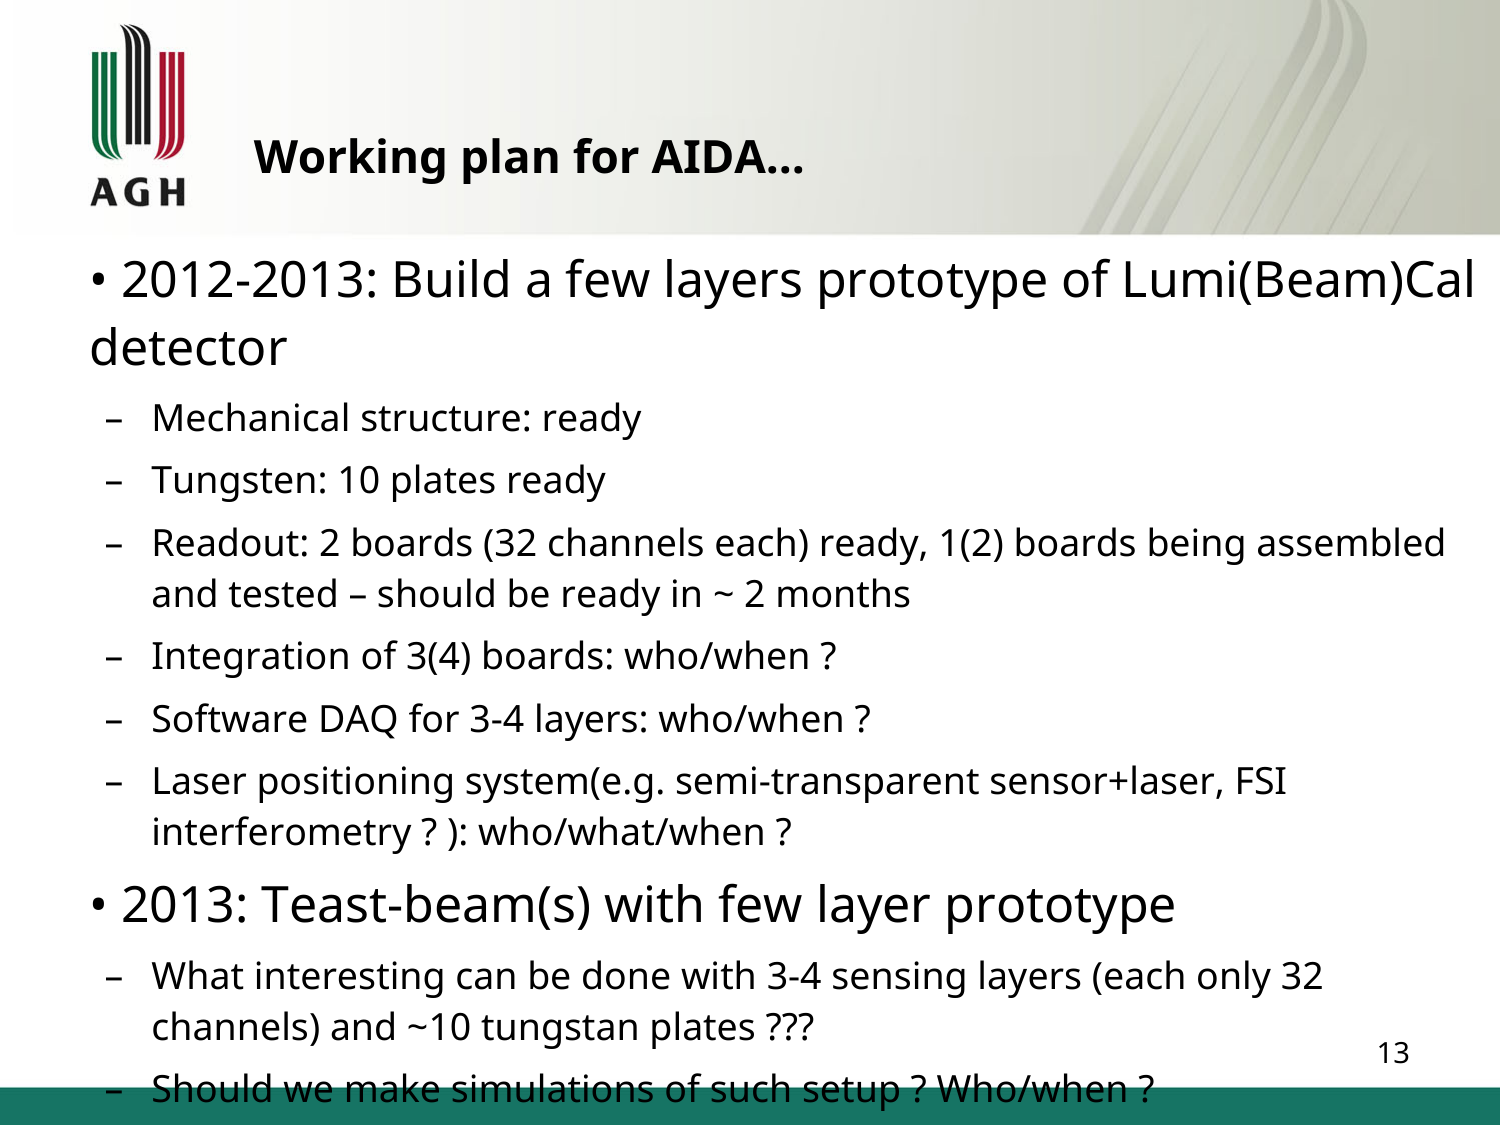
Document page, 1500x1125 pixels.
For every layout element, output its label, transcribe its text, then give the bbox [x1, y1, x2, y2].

picture [1037, 1088, 1042, 1097]
picture [669, 1088, 681, 1100]
picture [551, 1092, 561, 1100]
picture [383, 1092, 393, 1100]
picture [733, 1088, 744, 1100]
picture [999, 1088, 1011, 1100]
picture [595, 1088, 607, 1100]
picture [884, 1088, 896, 1100]
list 2012-2013: Build a few layers prototype of Lumi(Beam)Cal detector Mechanical structure: ready Tungsten: 10 plates ready Readout: 2 boards (32 channels each) ready, 1(2) boards being assembled and tested – should be ready in ~ 2 months Integration of 3(4) boards: who/when ? Software DAQ for 3-4 layers: who/when ? Laser positioning system(e.g. semi-transparent sensor+laser, FSI interferometry ? ): who/what/when ? 2013: Teast-beam(s) with few layer prototype What interesting can be done with 3-4 sensing layers (each only 32 channels) and ~10 tungstan plates ??? Should we make simulations of such setup ? Who/when ? Implementation of laser positioning system [29, 243, 1500, 1088]
picture [255, 1088, 267, 1100]
picture [1050, 1088, 1055, 1099]
picture [289, 1088, 294, 1097]
picture [943, 1088, 948, 1097]
picture [200, 1088, 212, 1100]
picture [519, 1088, 530, 1100]
picture [302, 1088, 307, 1099]
title Working plan for AIDA... [253, 78, 1425, 233]
picture [0, 0, 1500, 1125]
picture [860, 1088, 871, 1100]
picture [223, 1088, 234, 1100]
